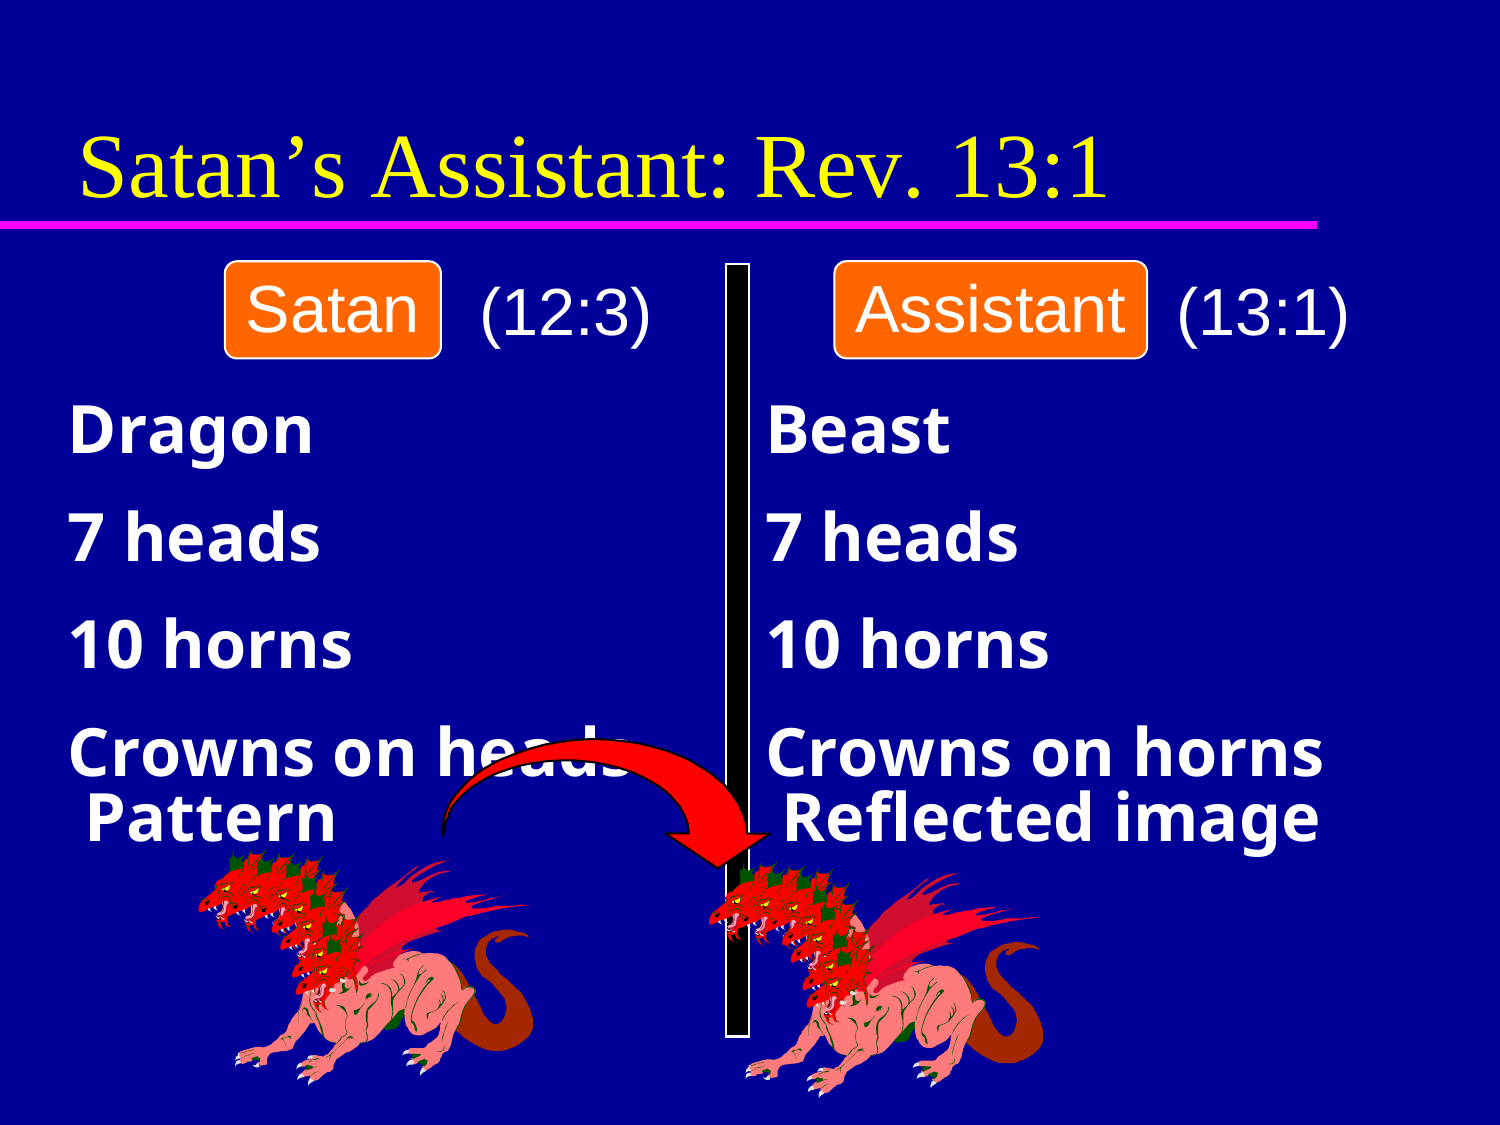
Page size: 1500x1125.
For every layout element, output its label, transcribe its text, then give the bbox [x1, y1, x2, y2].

text_box Reflected image [749, 762, 1450, 869]
text_box [435, 860, 452, 866]
text_box Assistant [834, 261, 1148, 359]
text_box (12:3) [464, 267, 715, 358]
list Dragon 7 heads 10 horns Crowns on heads [52, 375, 726, 763]
text_box [198, 869, 533, 1086]
text_box Satan [224, 261, 441, 359]
list Beast 7 heads 10 horns Crowns on horns [749, 374, 1474, 925]
text_box (13:1) [1161, 267, 1386, 358]
title Satan’s Assistant: Rev. 13:1 [62, 43, 1338, 225]
text_box [442, 263, 1044, 1099]
text_box Pattern [52, 762, 435, 869]
